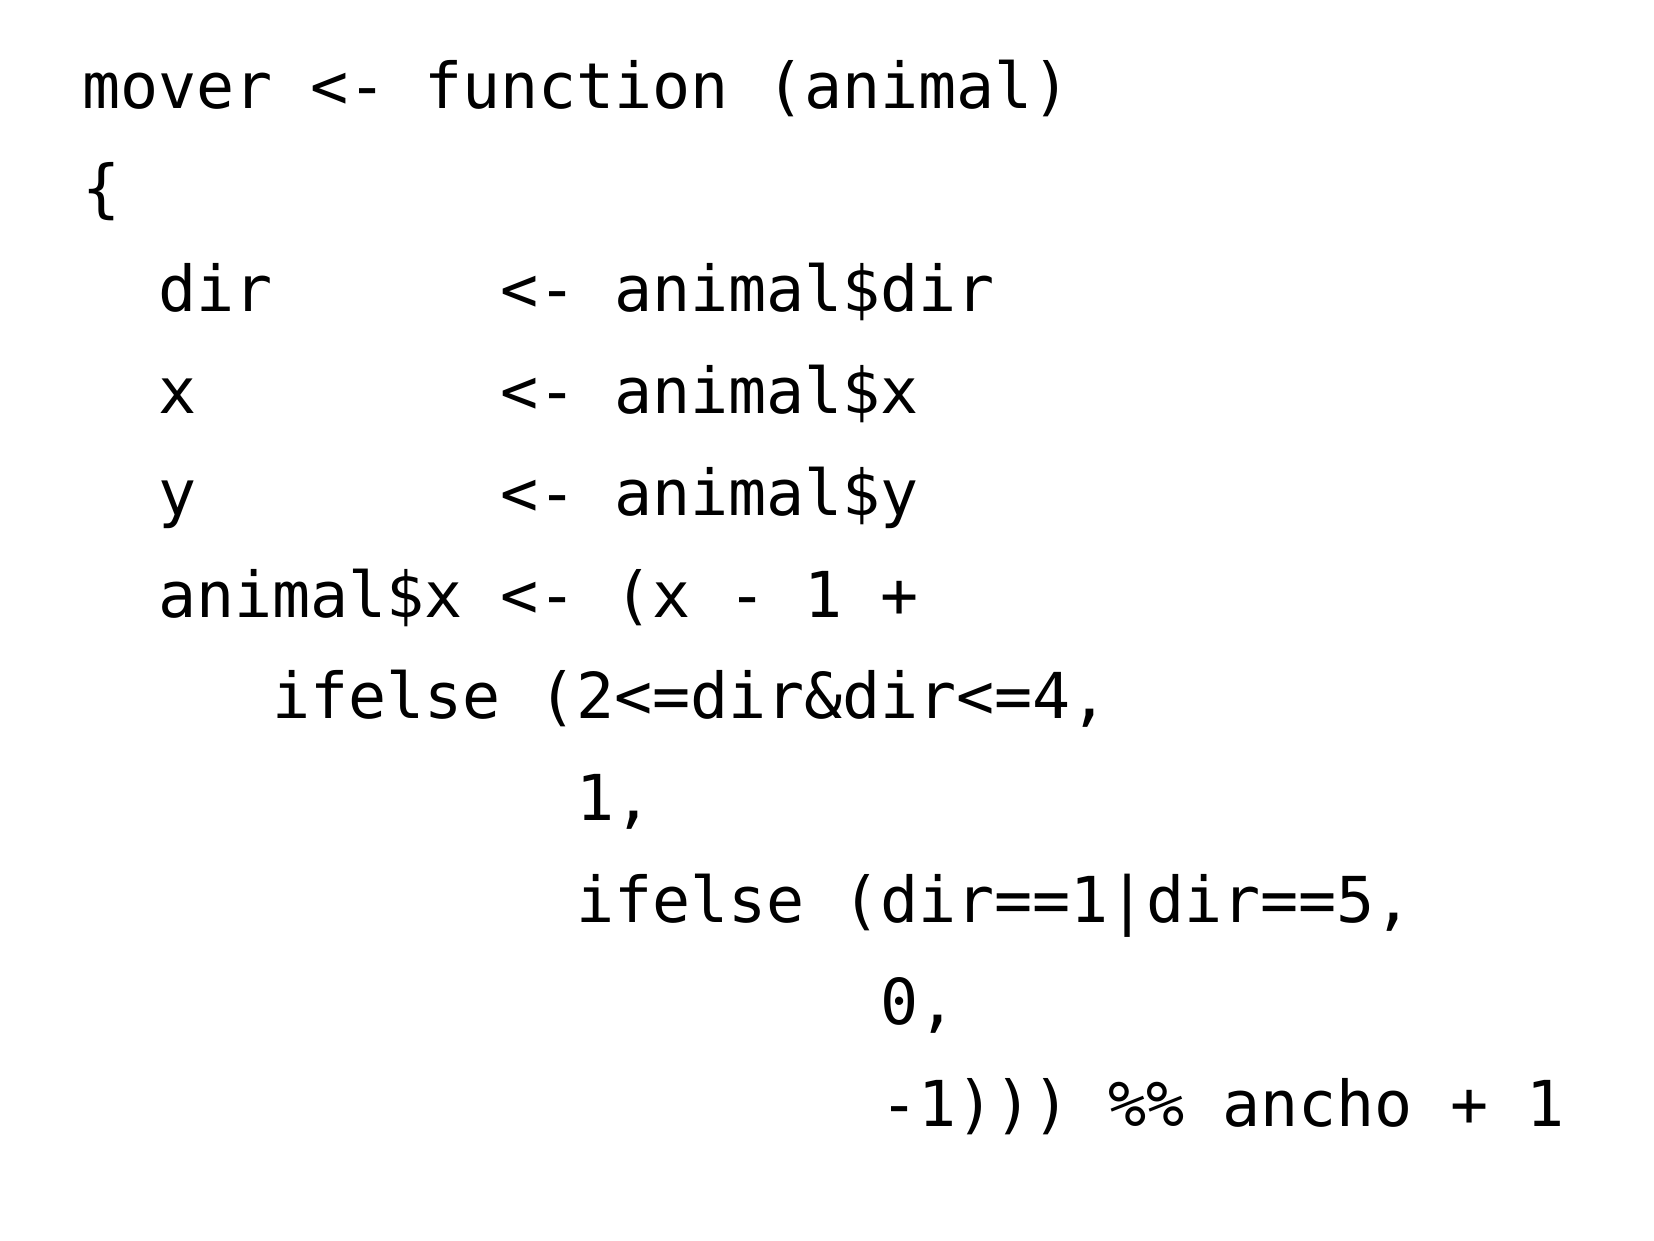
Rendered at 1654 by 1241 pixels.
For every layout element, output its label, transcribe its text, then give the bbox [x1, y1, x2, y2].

list mover <- function (animal) { dir <- animal$dir x <- animal$x y <- animal$y animal$x <- (x - 1 + ifelse (2<=dir&dir<=4, 1, ifelse (dir==1|dir==5, 0, -1))) %% ancho + 1 [82, 49, 1571, 1205]
